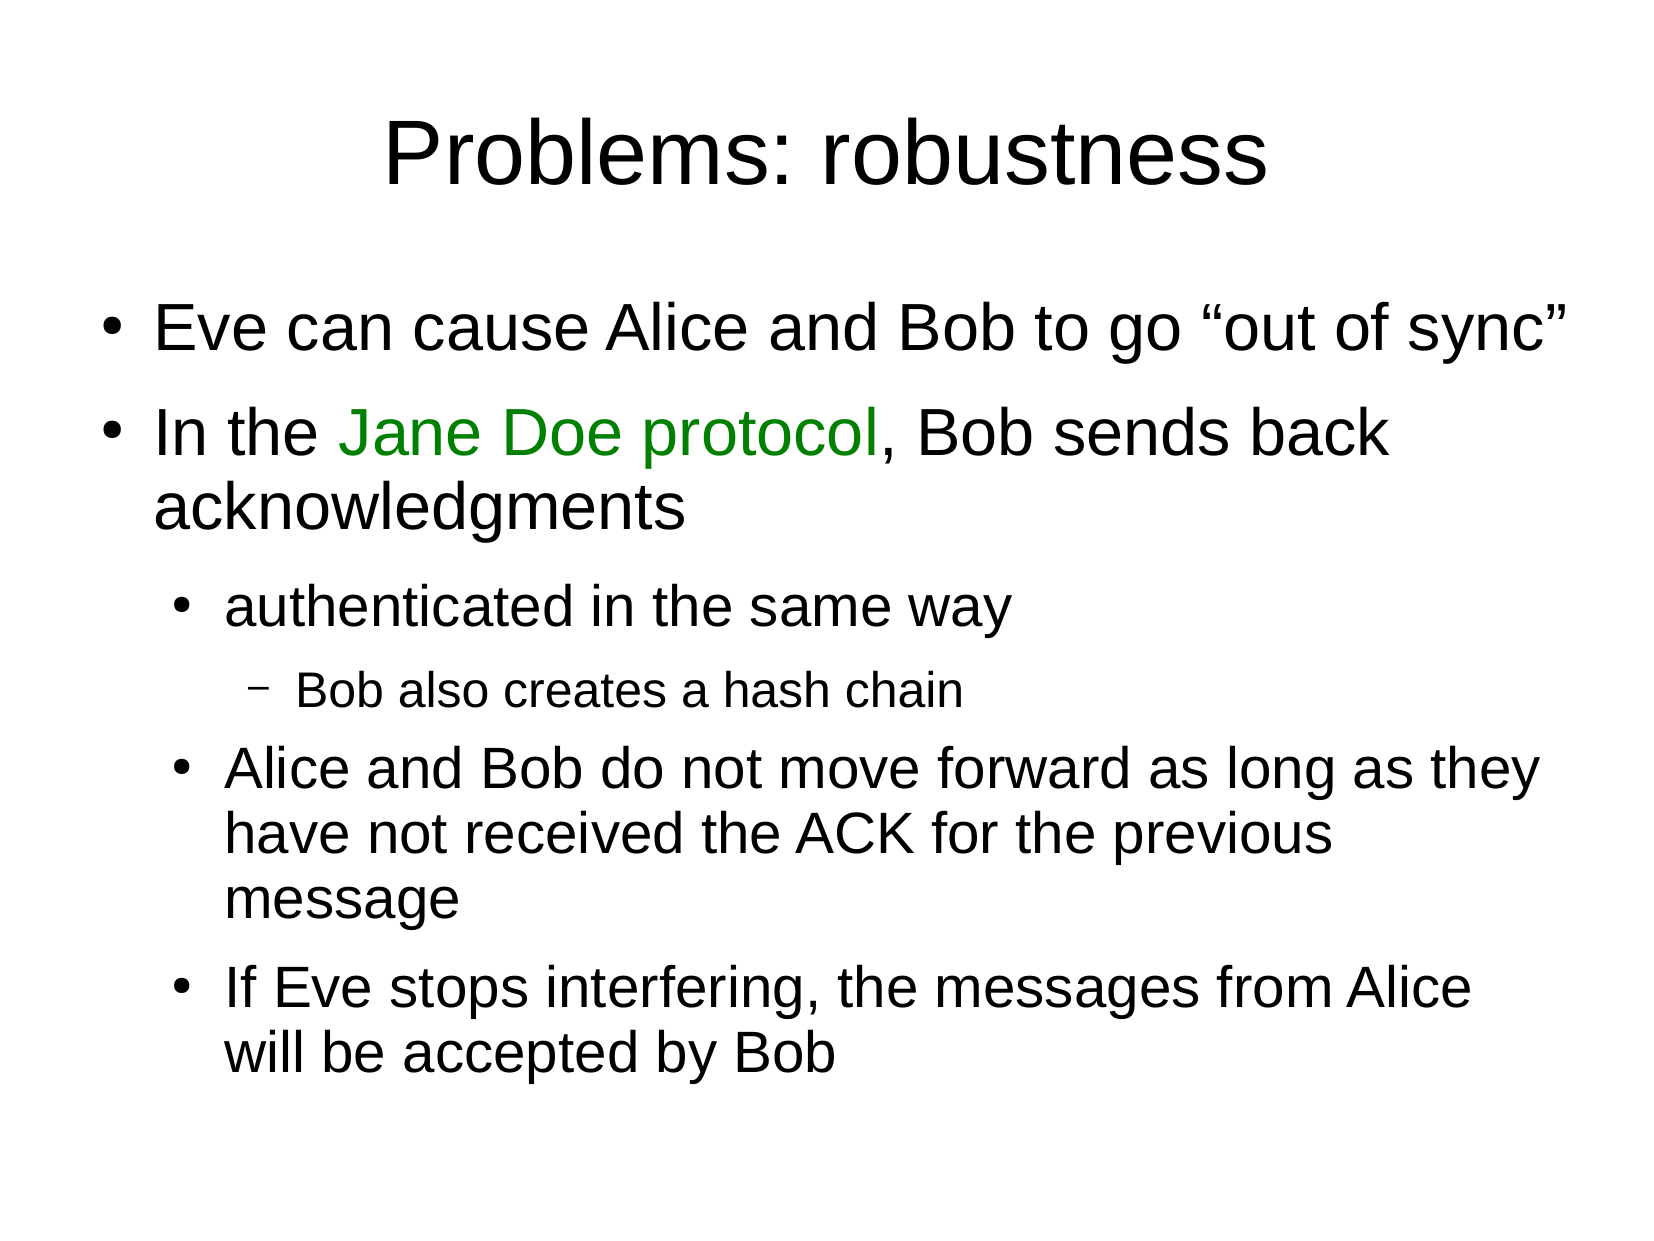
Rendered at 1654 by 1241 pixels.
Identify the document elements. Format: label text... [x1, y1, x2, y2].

title Problems: robustness [82, 56, 1571, 250]
list Eve can cause Alice and Bob to go “out of sync” In the Jane Doe protocol, Bob sends back acknowledgments authenticated in the same way Bob also creates a hash chain Alice and Bob do not move forward as long as they have not received the ACK for the previous message If Eve stops interfering, the messages from Alice will be accepted by Bob [82, 290, 1571, 1109]
